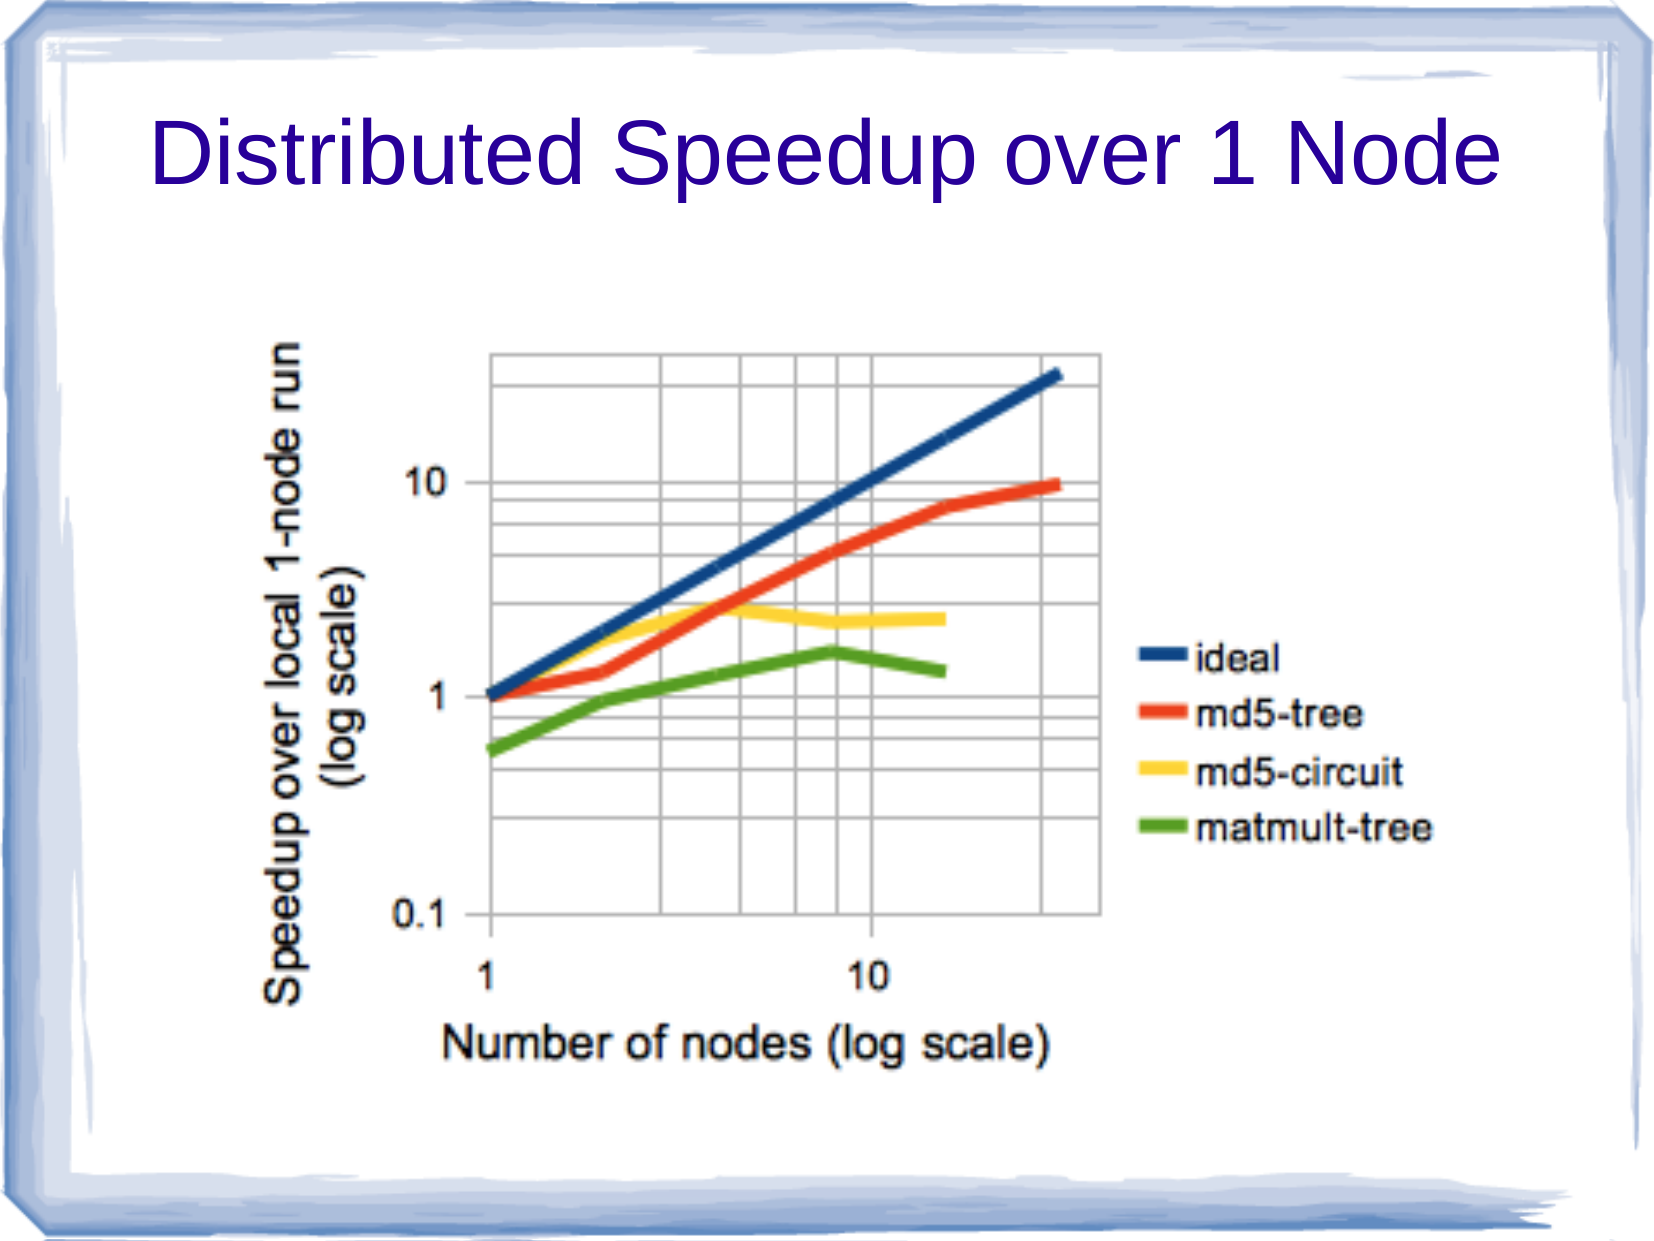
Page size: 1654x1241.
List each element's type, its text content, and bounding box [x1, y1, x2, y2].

title Distributed Speedup over 1 Node [82, 49, 1571, 257]
picture [0, 0, 1654, 1241]
